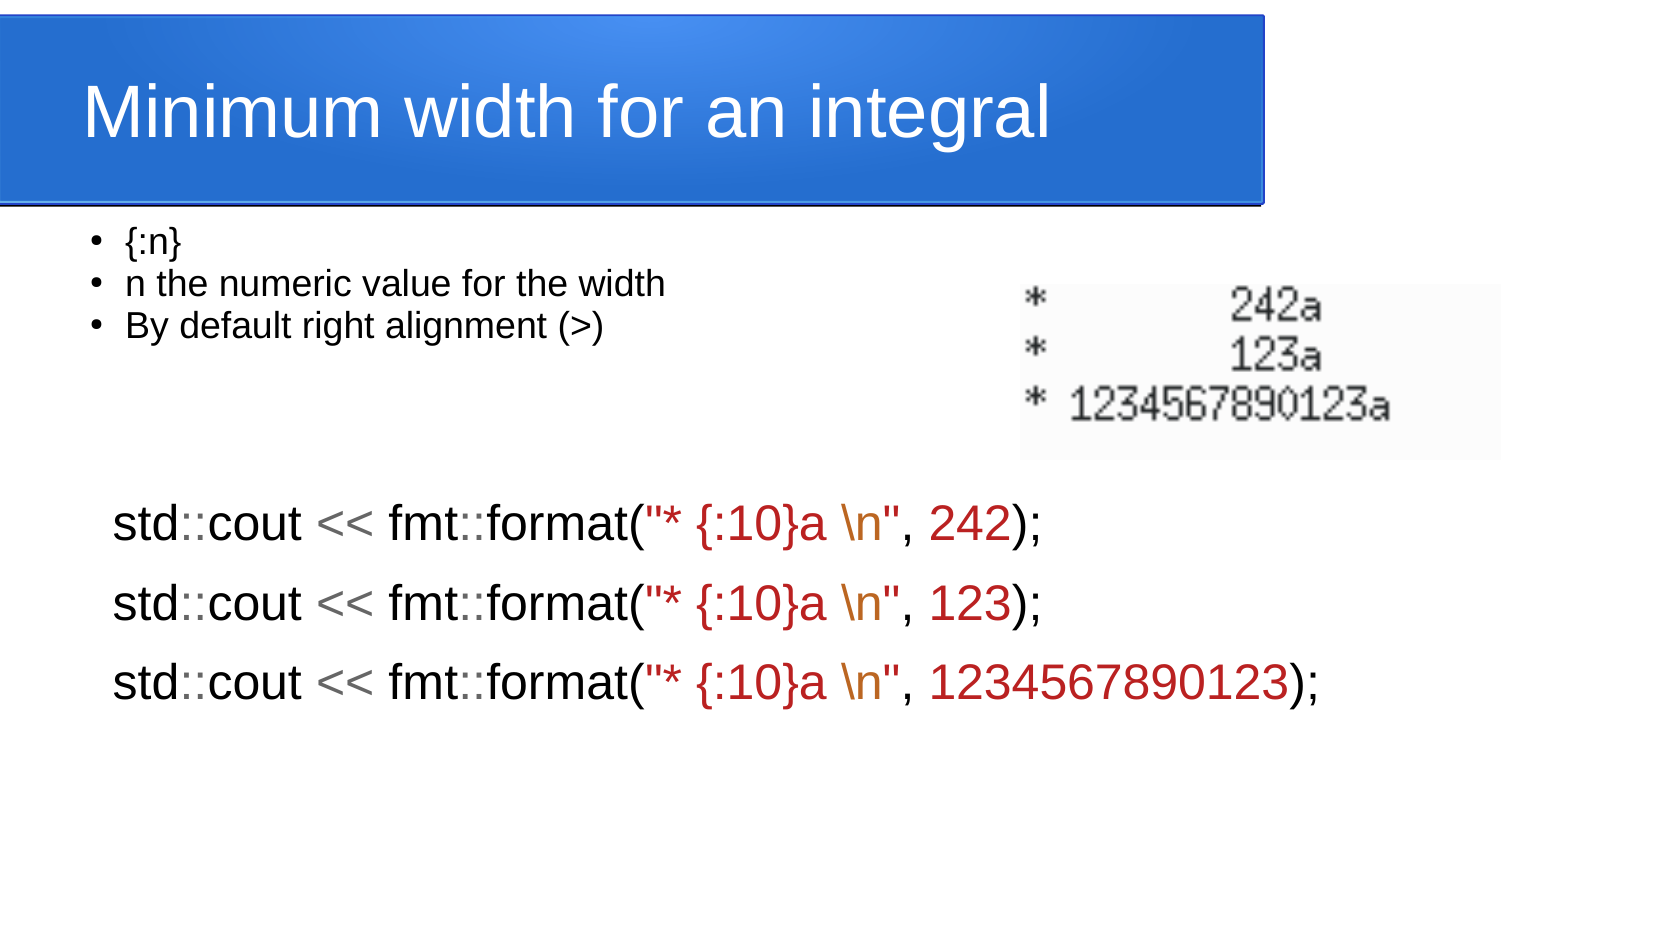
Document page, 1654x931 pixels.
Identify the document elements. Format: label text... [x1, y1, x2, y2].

list std::cout << fmt::format("* {:10}a \n", 242); std::cout << fmt::format("* {:10}a \n", 123); std::cout << fmt::format("* {:10}a \n", 1234567890123); [56, 495, 1636, 901]
picture [1020, 284, 1501, 461]
title Minimum width for an integral [82, 35, 1235, 189]
text_box {:n} n the numeric value for the width By default right alignment (>) [75, 213, 1546, 481]
